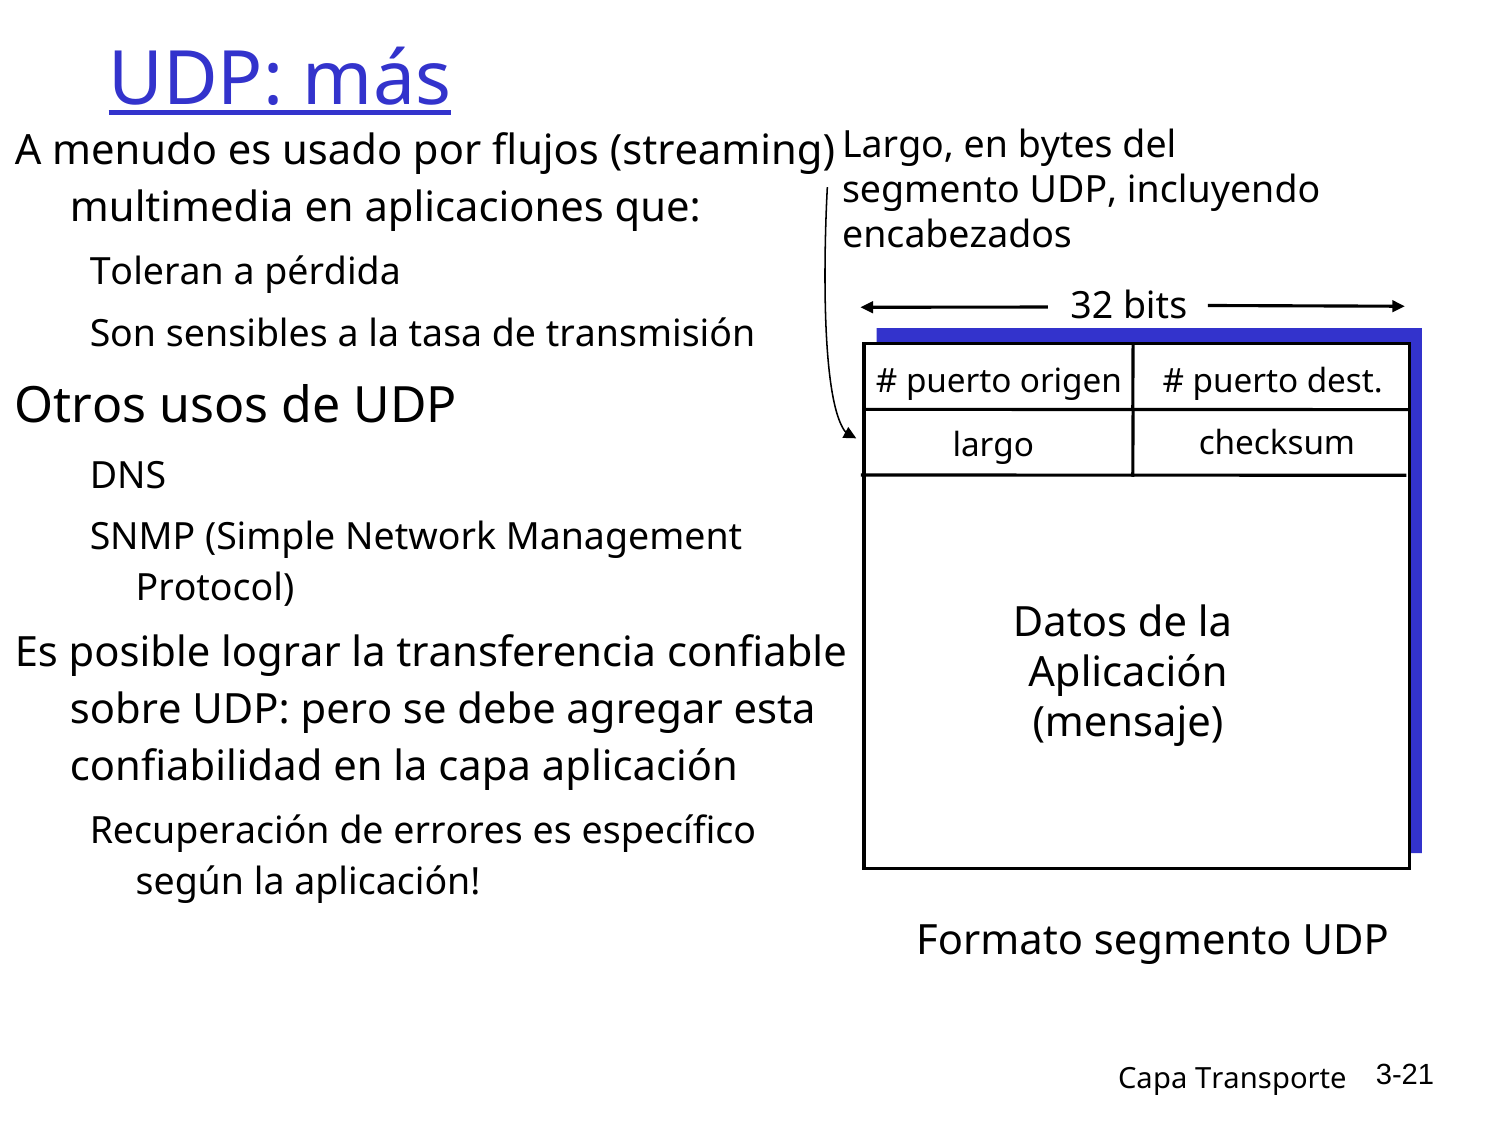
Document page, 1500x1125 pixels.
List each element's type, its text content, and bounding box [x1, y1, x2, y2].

text_box 32 bits [1055, 273, 1203, 334]
text_box Largo, en bytes del segmento UDP, incluyendo encabezados [827, 111, 1336, 263]
text_box Formato segmento UDP [901, 905, 1404, 971]
text_box largo [937, 415, 1049, 471]
list A menudo es usado por flujos (streaming) multimedia en aplicaciones que: Toleran a pérdida Son sensibles a la tasa de transmisión Otros usos de UDP DNS SNMP (Simple Network Management Protocol)‏ Es posible lograr la transferencia confiable sobre UDP: pero se debe agregar esta confiabilidad en la capa aplicación Recuperación de errores es específico según la aplicación! [0, 112, 863, 1046]
text_box # puerto dest. [1147, 351, 1399, 407]
text_box checksum [1183, 413, 1371, 470]
text_box [864, 328, 1422, 869]
text_box Datos de la Aplicación (mensaje)‏ [998, 587, 1258, 753]
title UDP: más [93, 0, 1463, 150]
text_box [864, 411, 1131, 473]
text_box # puerto origen [861, 351, 1131, 407]
